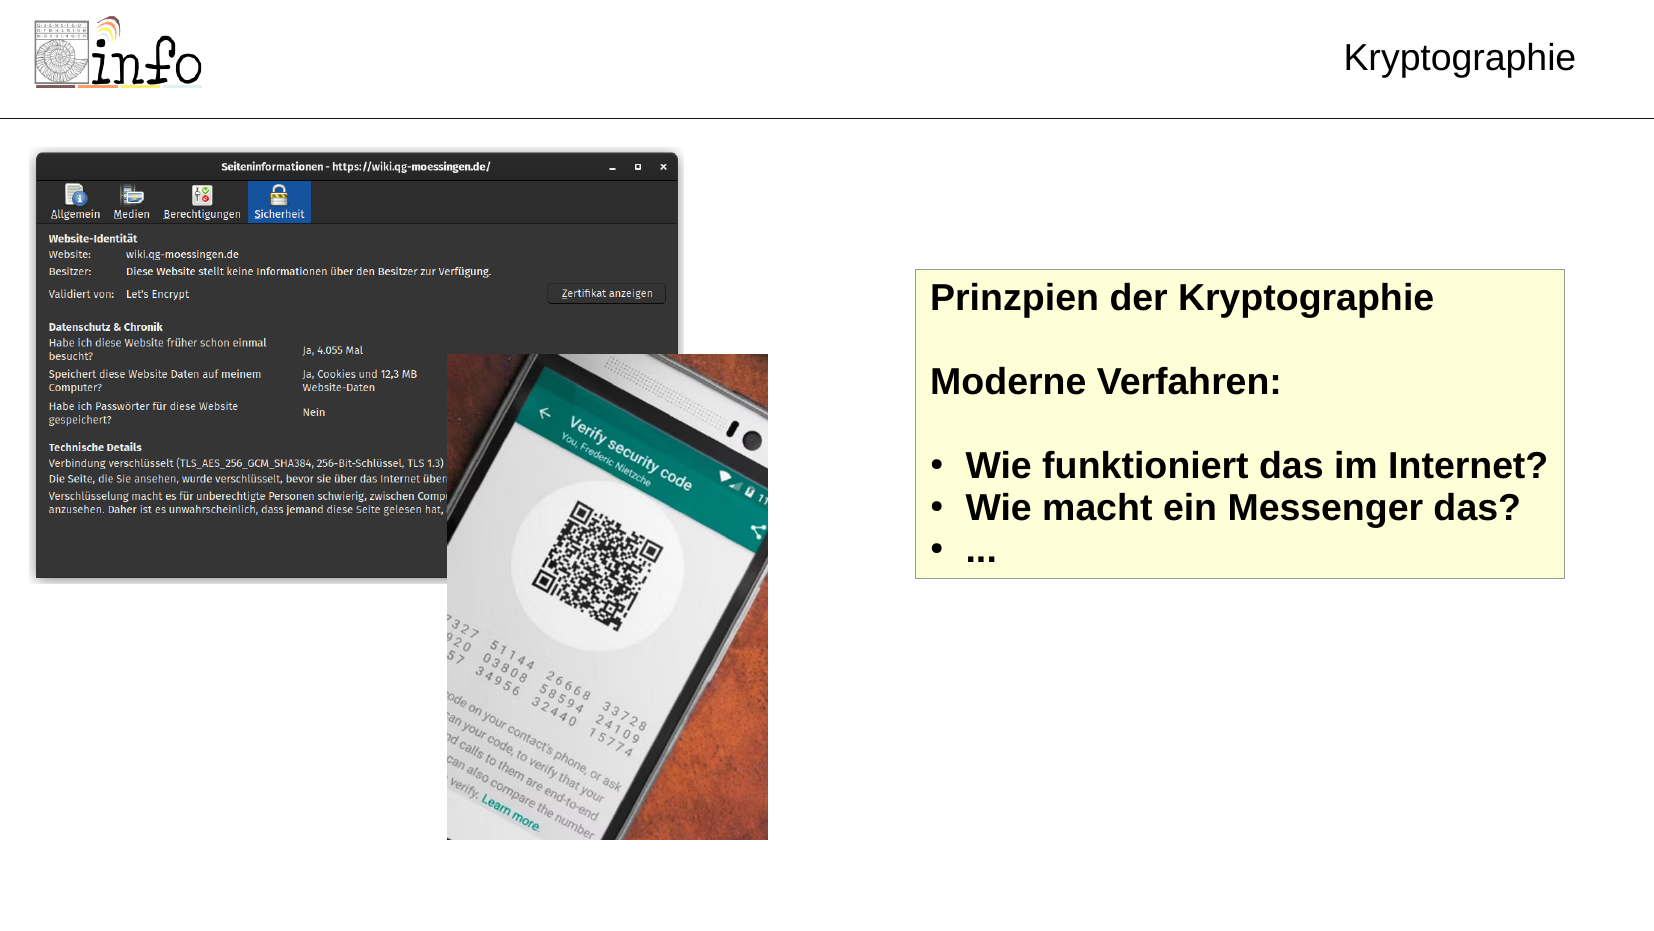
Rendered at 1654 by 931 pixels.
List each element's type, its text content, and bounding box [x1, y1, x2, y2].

picture [29, 147, 768, 840]
text_box Kryptographie [1328, 29, 1625, 89]
text_box Prinzpien der Kryptographie Moderne Verfahren: Wie funktioniert das im Internet? Wie macht ein Messenger das? ... [915, 269, 1565, 579]
picture [29, 16, 202, 89]
